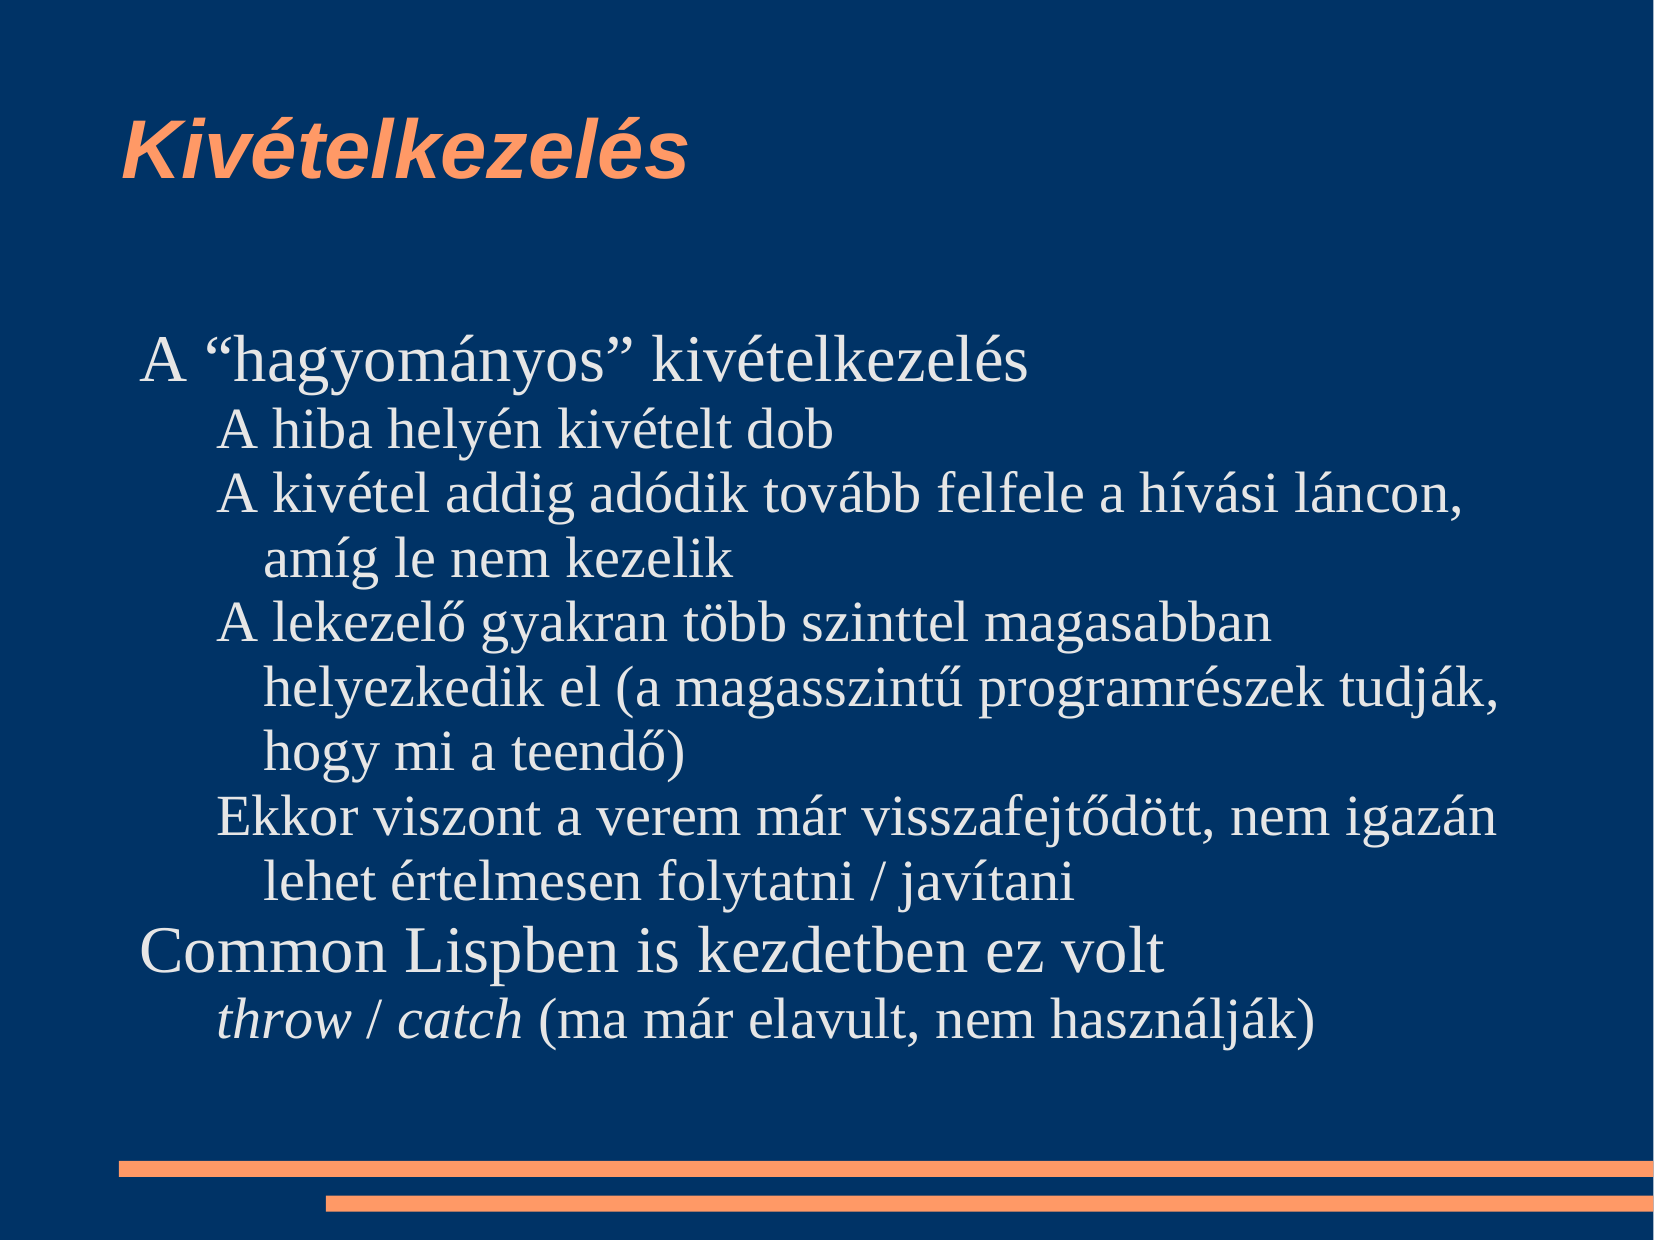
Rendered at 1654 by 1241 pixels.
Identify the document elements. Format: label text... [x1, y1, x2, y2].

list A “hagyományos” kivételkezelés A hiba helyén kivételt dob A kivétel addig adódik tovább felfele a hívási láncon, amíg le nem kezelik A lekezelő gyakran több szinttel magasabban helyezkedik el (a magasszintű programrészek tudják, hogy mi a teendő) Ekkor viszont a verem már visszafejtődött, nem igazán lehet értelmesen folytatni / javítani Common Lispben is kezdetben ez volt throw / catch (ma már elavult, nem használják) [121, 322, 1561, 1118]
title Kivételkezelés [121, 46, 1534, 254]
